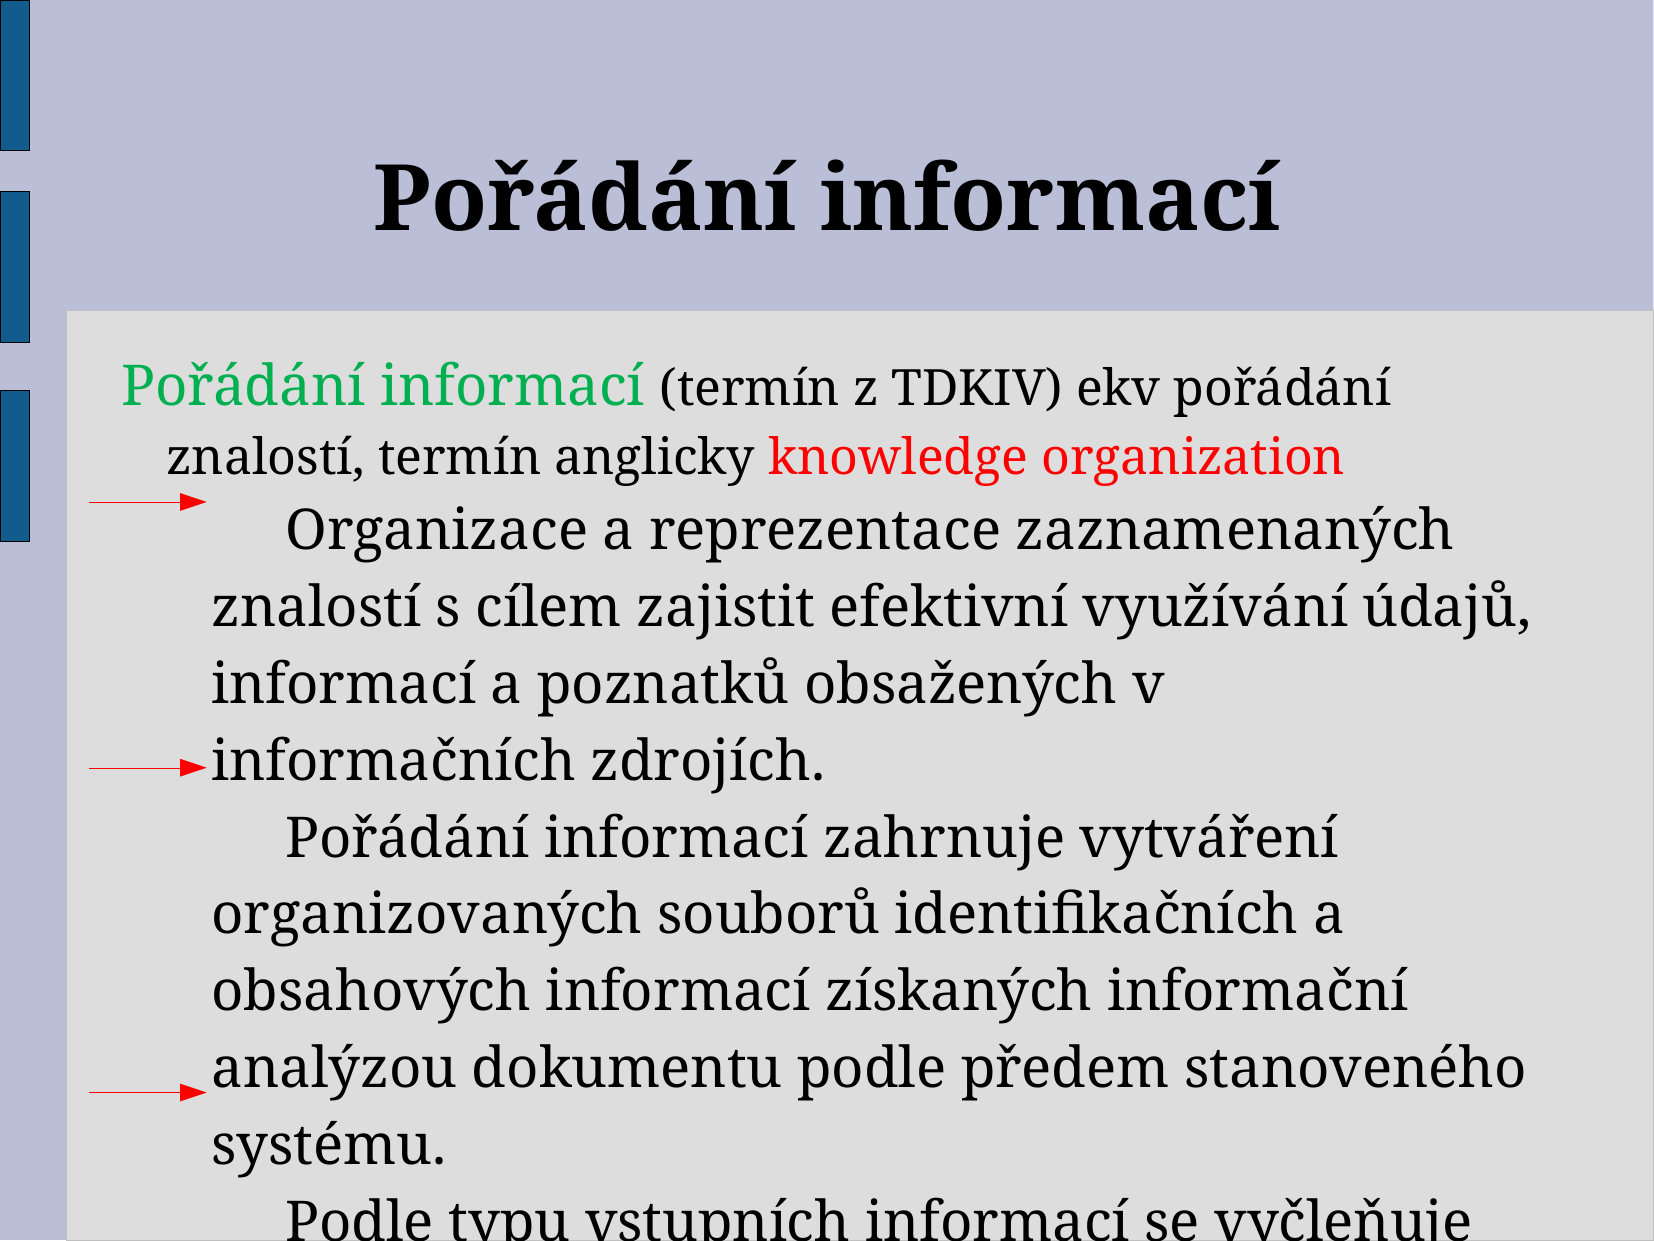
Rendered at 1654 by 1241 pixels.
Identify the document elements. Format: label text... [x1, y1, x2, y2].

list Pořádání informací (termín z TDKIV) ekv pořádání znalostí, termín anglicky knowledge organization Organizace a reprezentace zaznamenaných znalostí s cílem zajistit efektivní využívání údajů, informací a poznatků obsažených v informačních zdrojích. Pořádání informací zahrnuje vytváření organizovaných souborů identifikačních a obsahových informací získaných informační analýzou dokumentu podle předem stanoveného systému. Podle typu vstupních informací se vyčleňuje identifikační pořádání informací a věcné pořádání informací. [121, 344, 1534, 1231]
title Pořádání informací [121, 91, 1534, 299]
